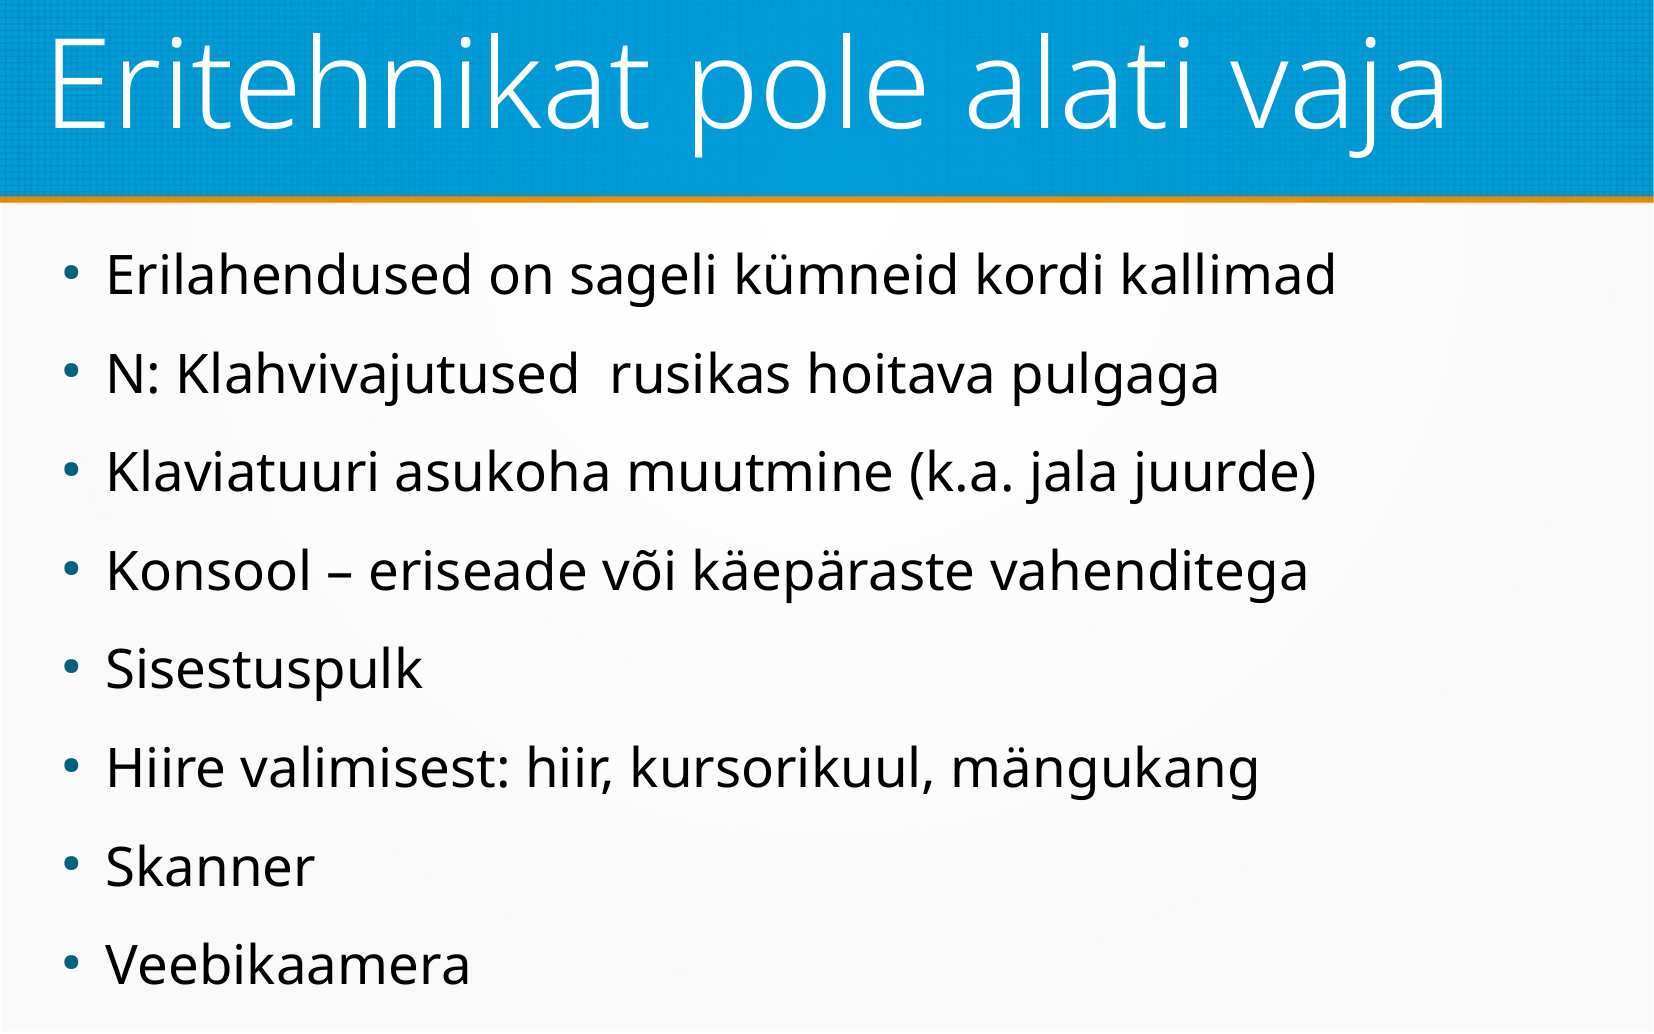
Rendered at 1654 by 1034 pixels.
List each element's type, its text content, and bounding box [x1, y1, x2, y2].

title Eritehnikat pole alati vaja [43, 0, 1619, 166]
list Erilahendused on sageli kümneid kordi kallimad N: Klahvivajutused rusikas hoitava pulgaga Klaviatuuri asukoha muutmine (k.a. jala juurde) Konsool – eriseade või käepäraste vahenditega Sisestuspulk Hiire valimisest: hiir, kursorikuul, mängukang Skanner Veebikaamera [47, 236, 1607, 1002]
picture [0, 195, 1654, 1034]
